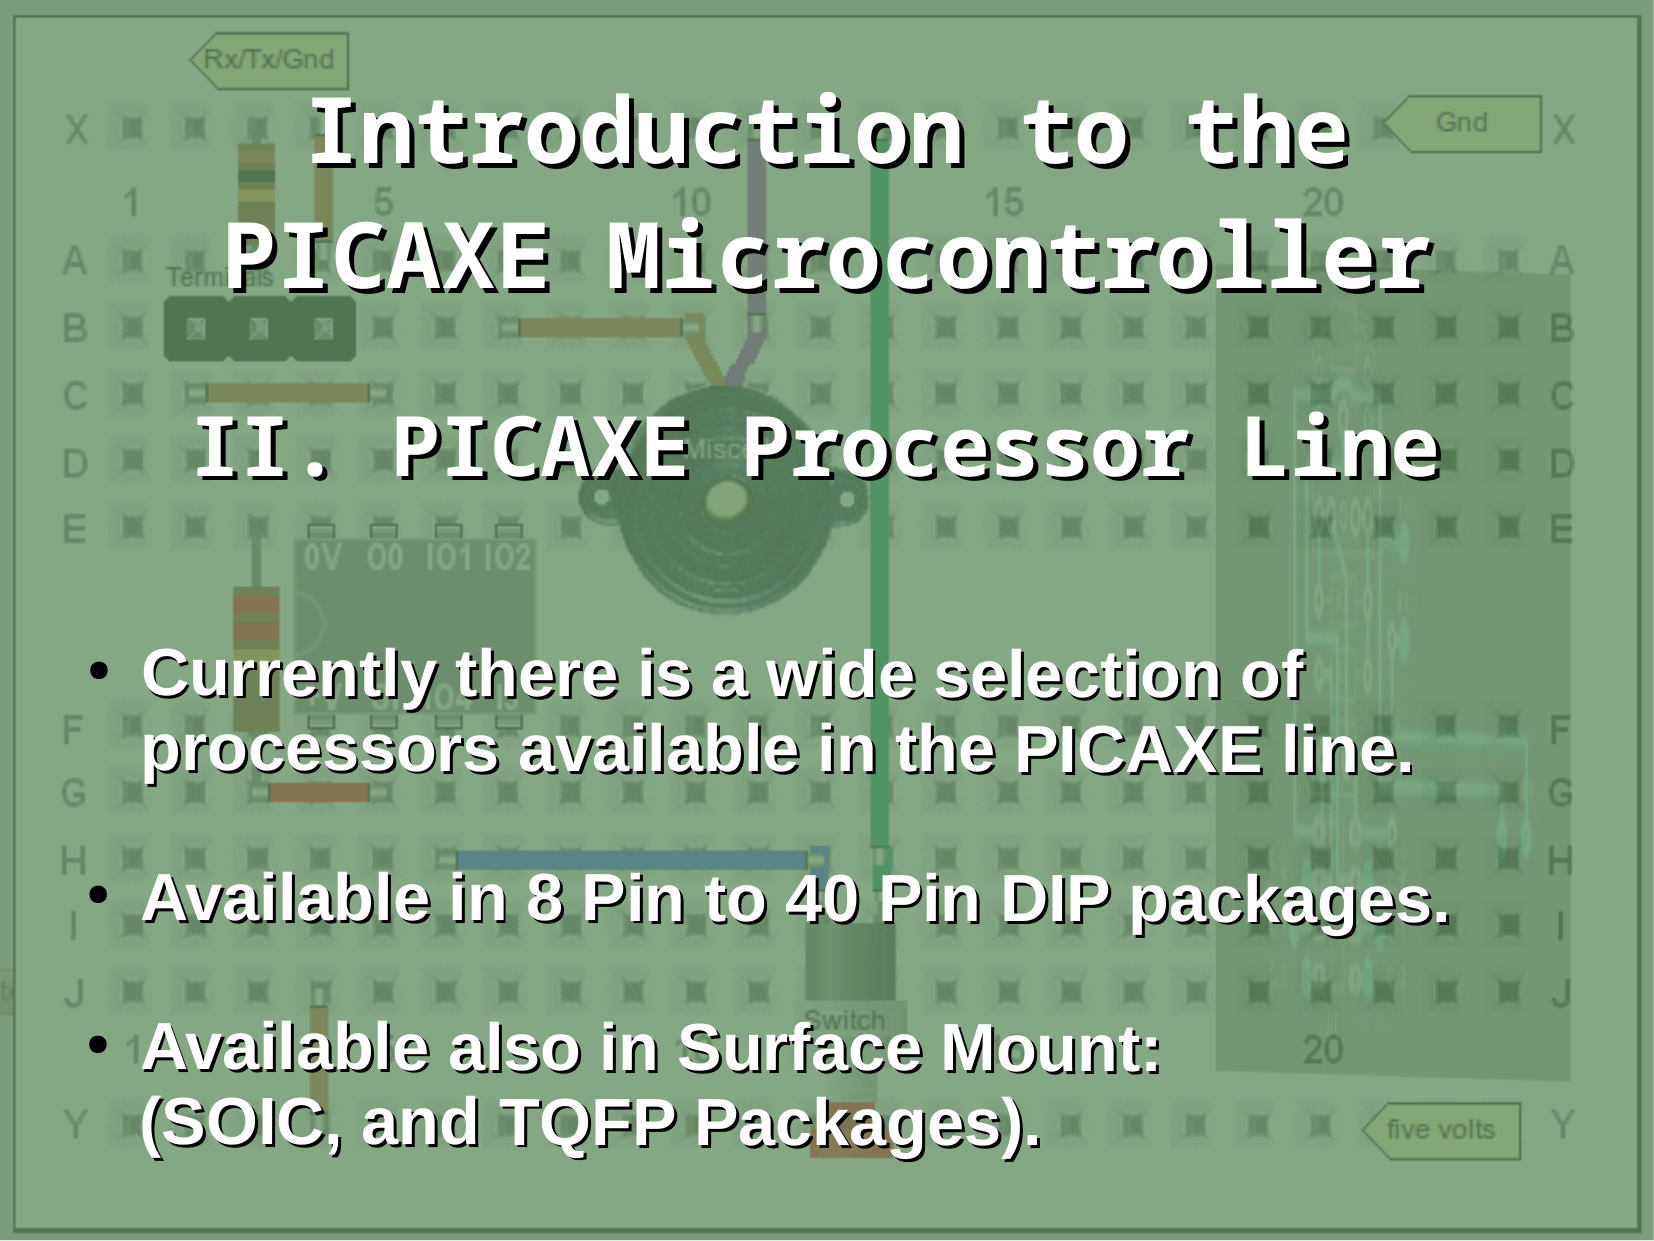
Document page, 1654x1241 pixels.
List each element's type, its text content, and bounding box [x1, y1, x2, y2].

picture [0, 0, 1654, 1241]
subtitle II. PICAXE Processor Line [71, 406, 1561, 823]
title Introduction to the PICAXE Microcontroller [82, 75, 1571, 306]
text_box Currently there is a wide selection of processors available in the PICAXE line. Available in 8 Pin to 40 Pin DIP packages. Available also in Surface Mount: (SOIC, and TQFP Packages). [70, 627, 1561, 1171]
